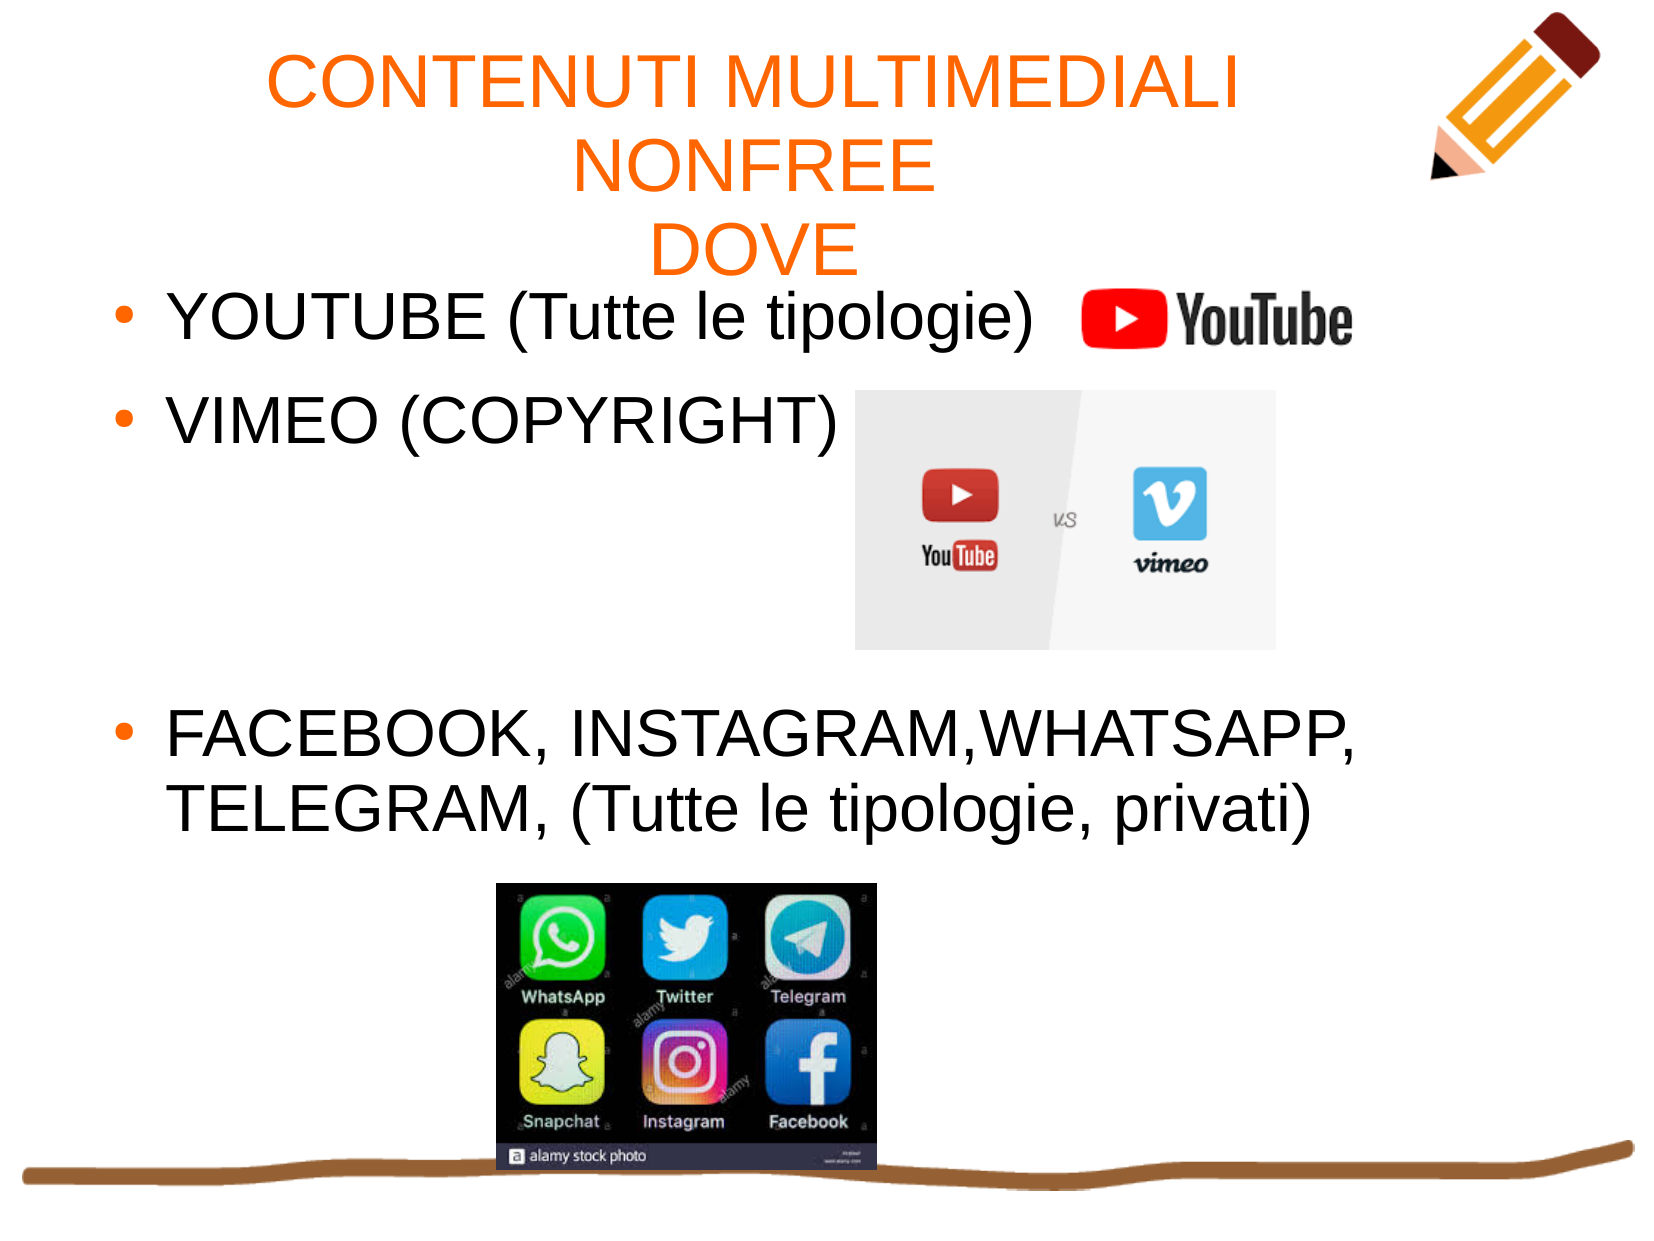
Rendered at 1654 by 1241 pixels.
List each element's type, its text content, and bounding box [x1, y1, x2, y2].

list YOUTUBE (Tutte le tipologie) VIMEO (COPYRIGHT) FACEBOOK, INSTAGRAM,WHATSAPP, TELEGRAM, (Tutte le tipologie, privati) [94, 279, 1583, 1111]
picture [1430, 12, 1601, 181]
picture [855, 153, 1383, 650]
title CONTENUTI MULTIMEDIALI NONFREE DOVE [81, 39, 1428, 292]
picture [22, 883, 1635, 1191]
